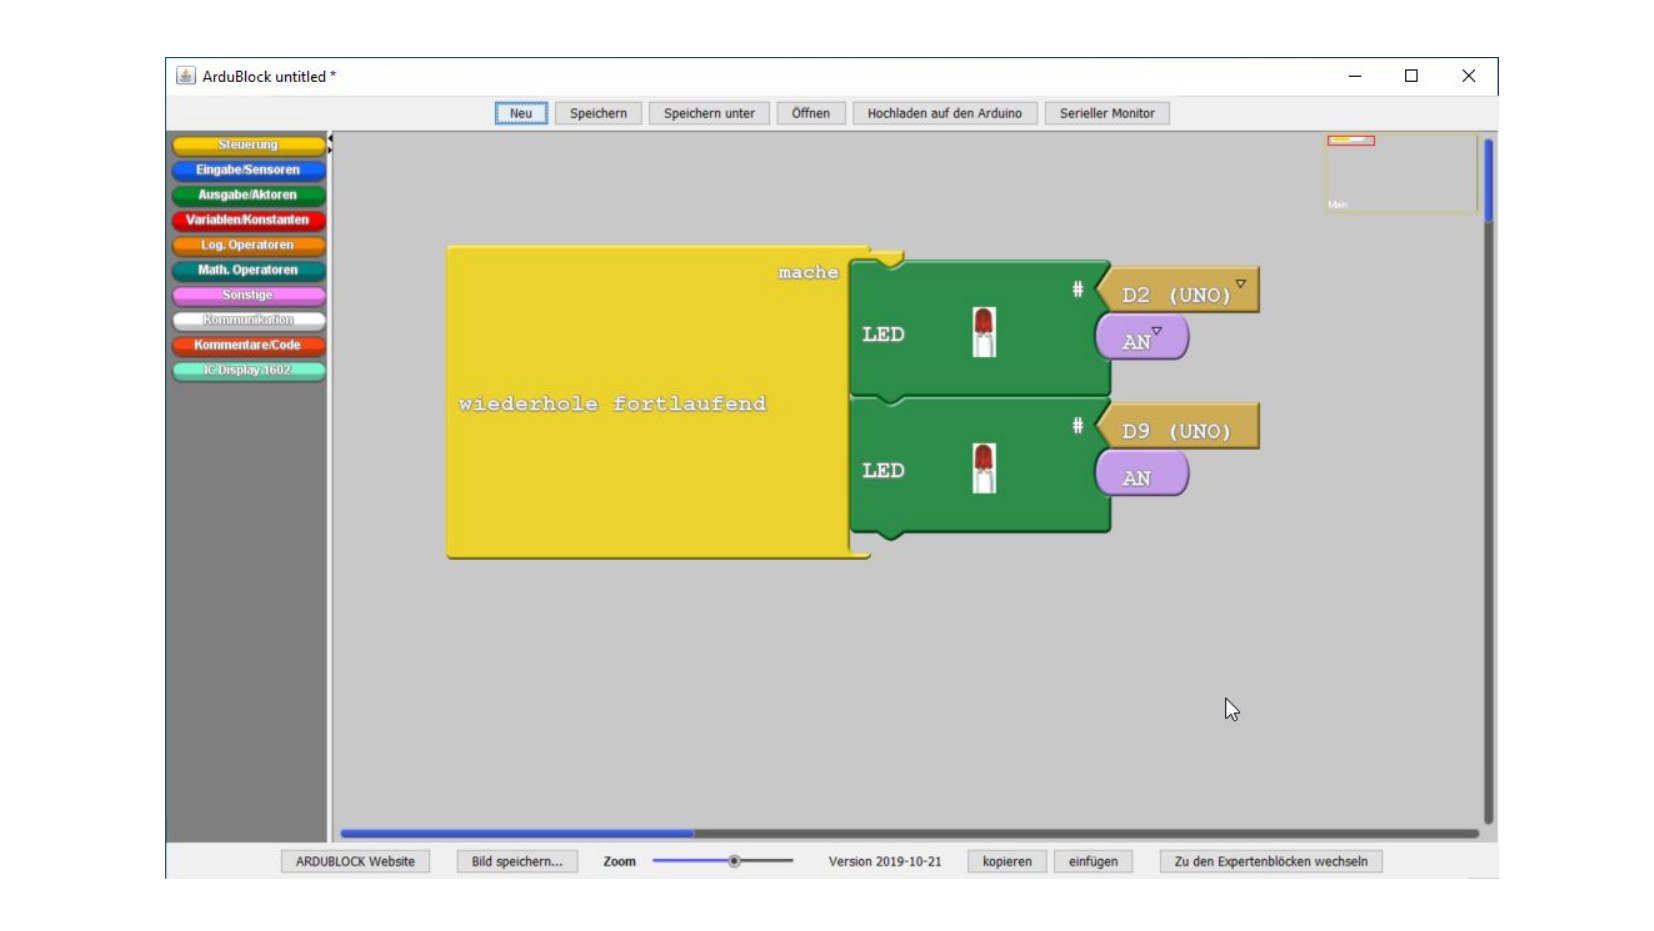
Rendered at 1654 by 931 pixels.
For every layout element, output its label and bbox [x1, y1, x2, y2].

picture [165, 57, 1499, 879]
